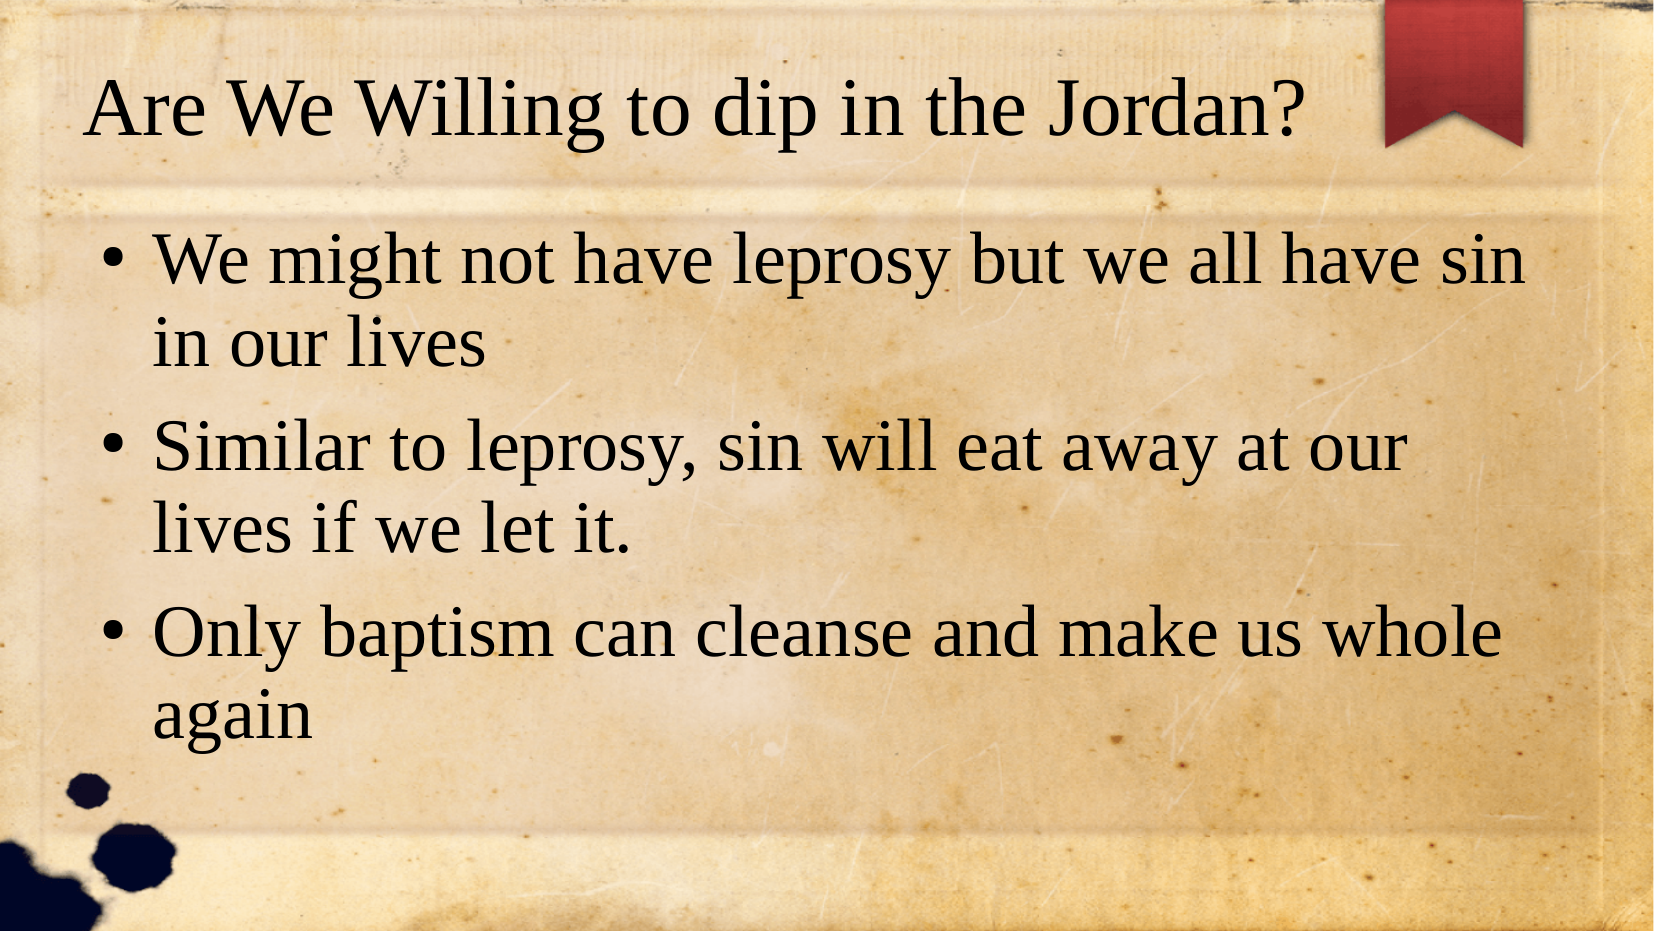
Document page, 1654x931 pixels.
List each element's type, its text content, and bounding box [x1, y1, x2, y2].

list We might not have leprosy but we all have sin in our lives Similar to leprosy, sin will eat away at our lives if we let it. Only baptism can cleanse and make us whole again [82, 217, 1538, 758]
title Are We Willing to dip in the Jordan? [82, 37, 1347, 178]
picture [0, 0, 1654, 931]
